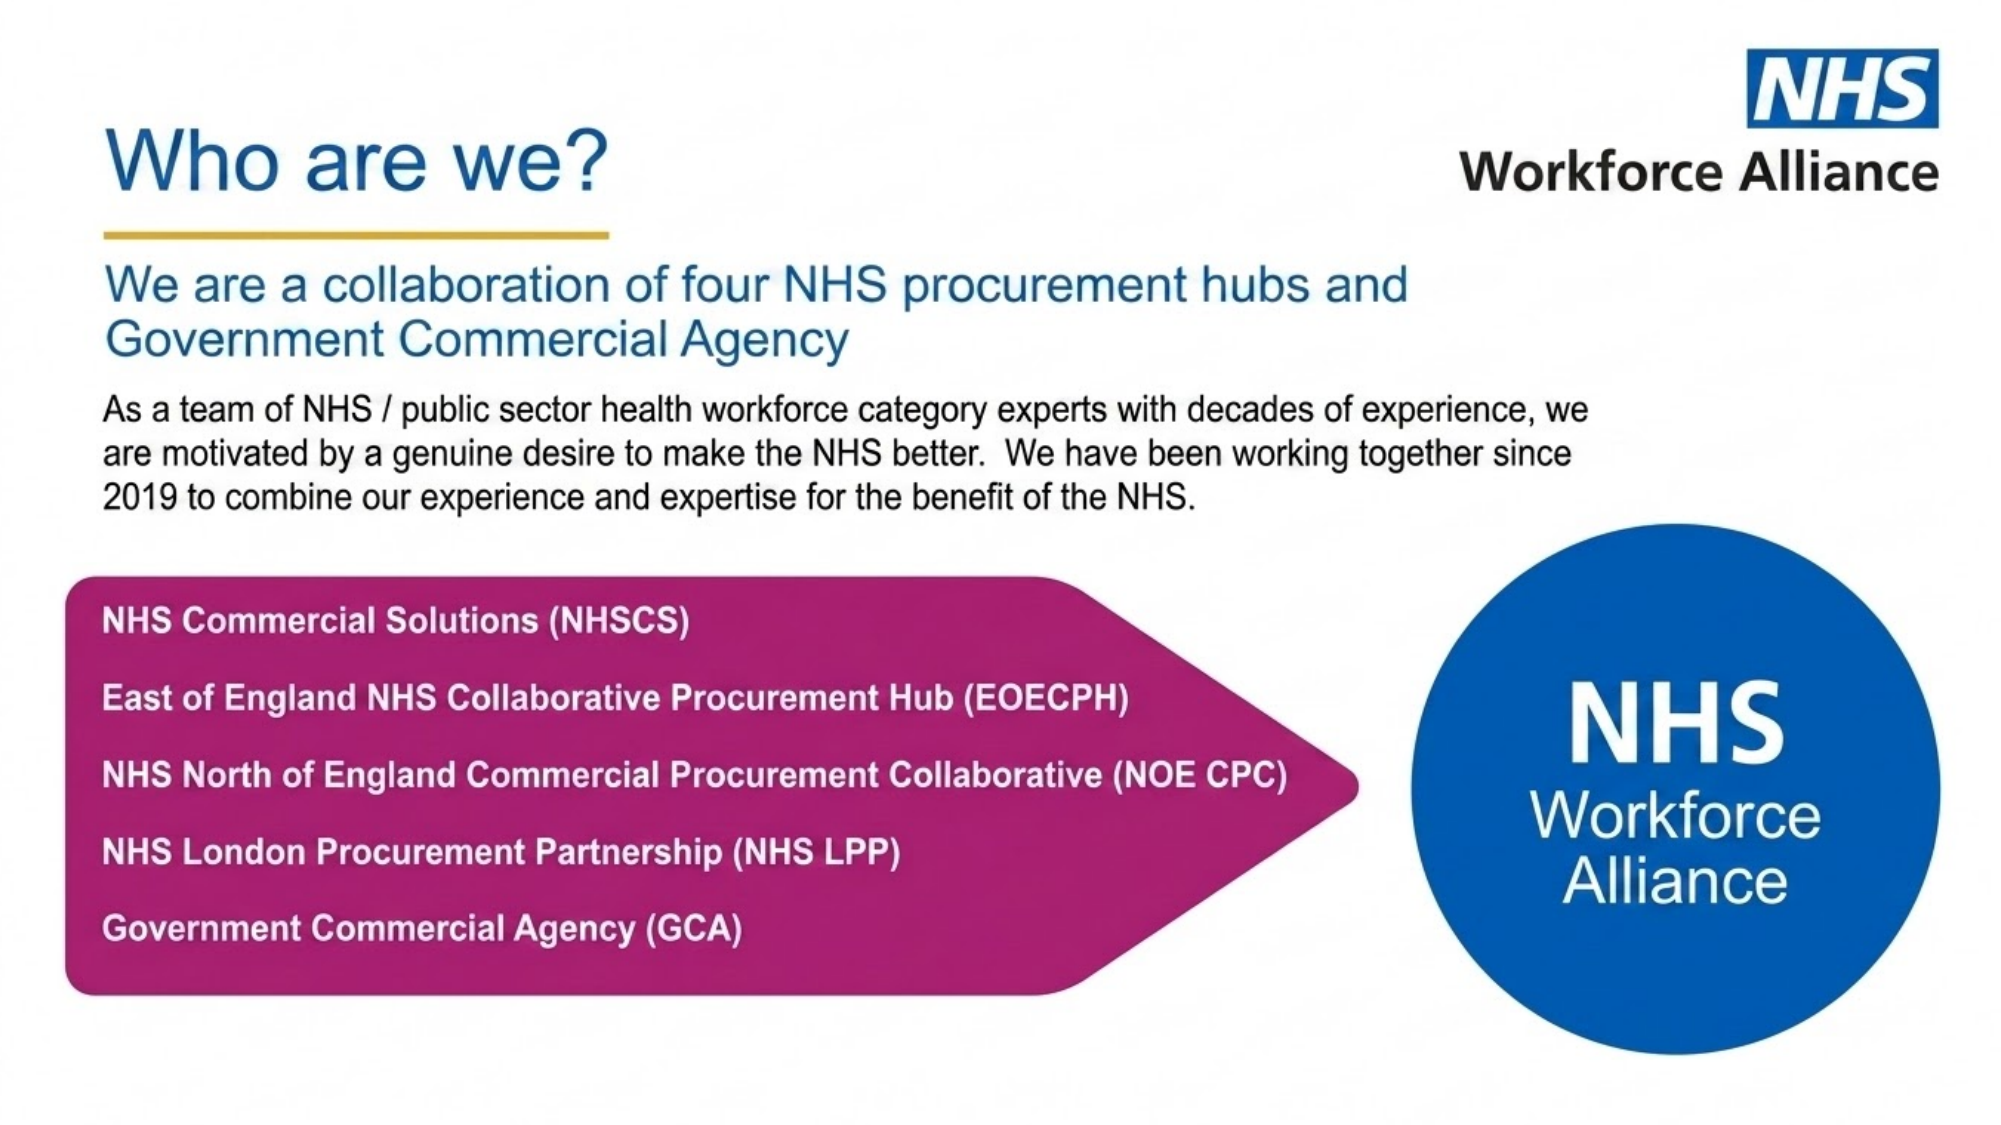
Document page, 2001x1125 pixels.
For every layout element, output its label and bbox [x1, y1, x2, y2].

text_box [50, 50, 543, 543]
picture [0, 0, 2000, 1125]
